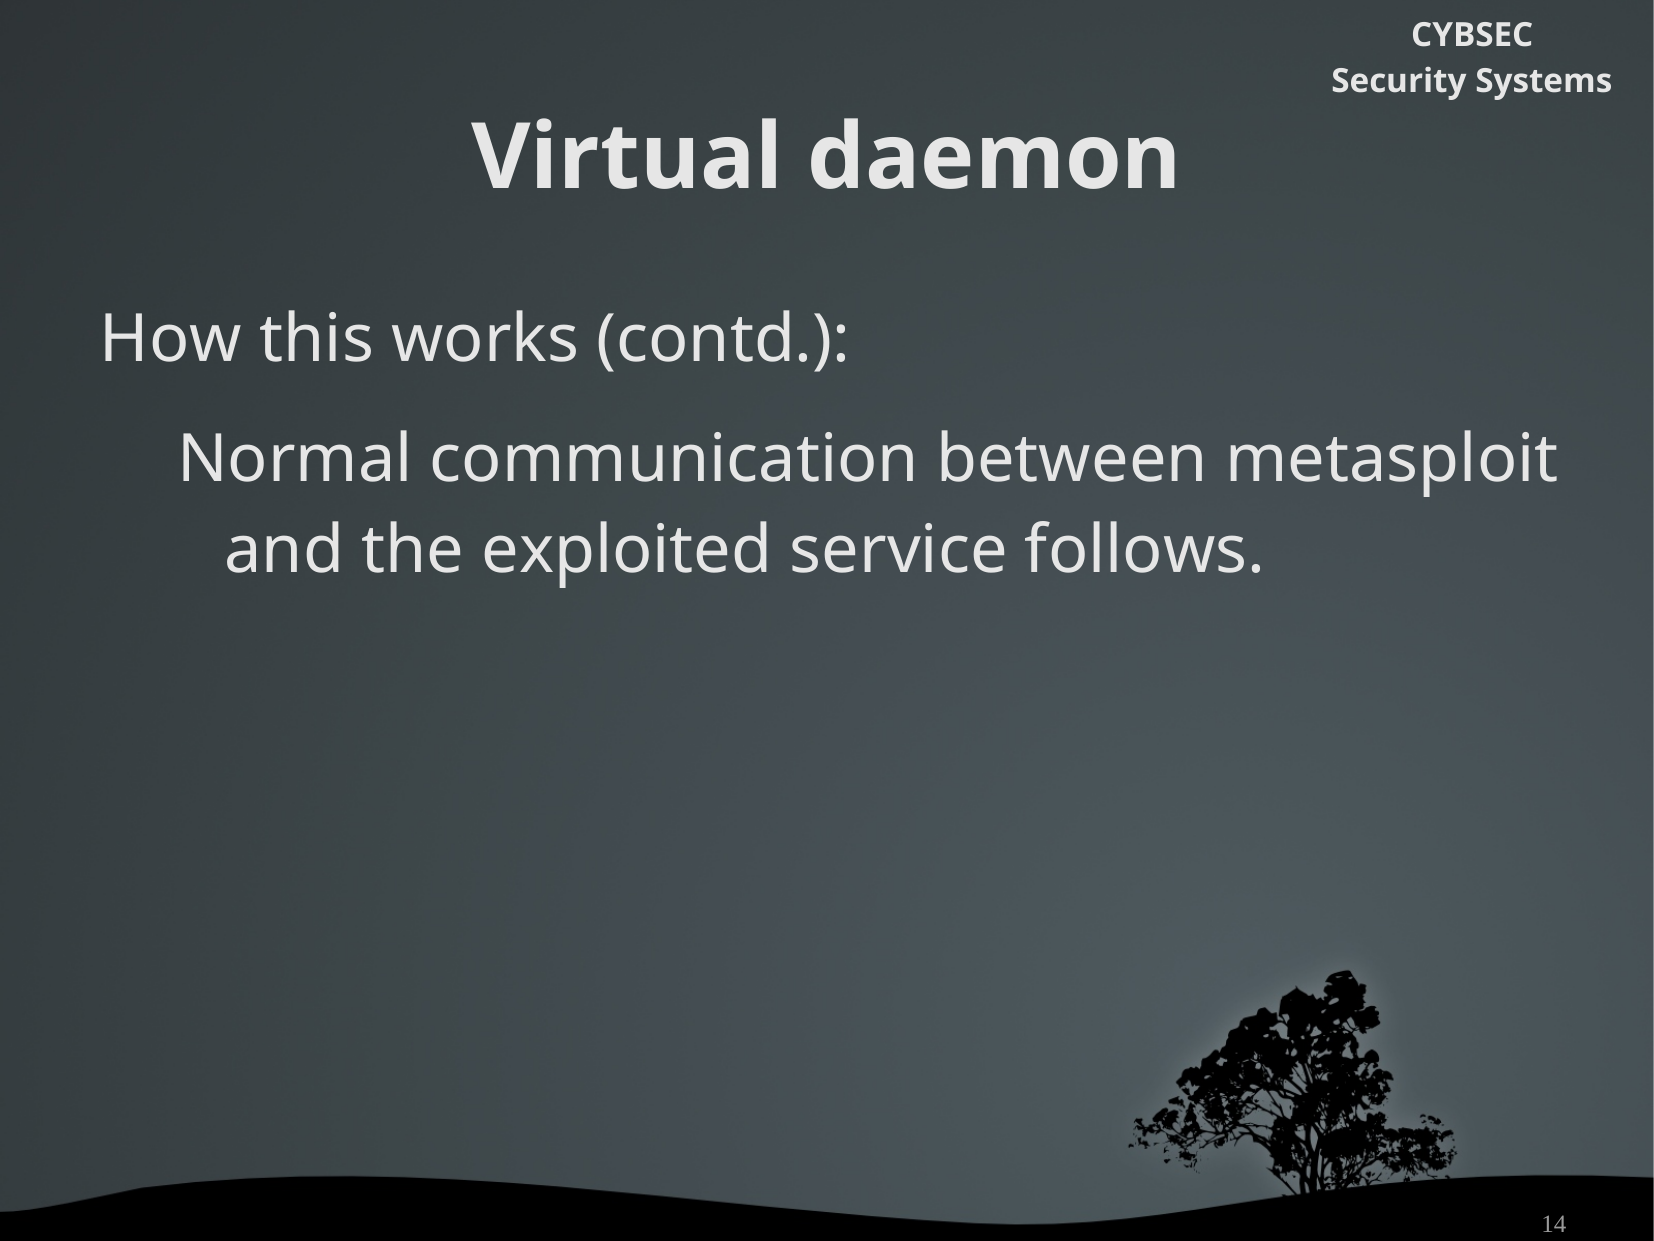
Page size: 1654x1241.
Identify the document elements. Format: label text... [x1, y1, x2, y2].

title Virtual daemon [82, 49, 1571, 257]
list How this works (contd.): Normal communication between metasploit and the exploited service follows. [82, 290, 1571, 1109]
picture [0, 0, 1654, 1241]
title CYBSEC Security Systems [1290, 0, 1654, 113]
